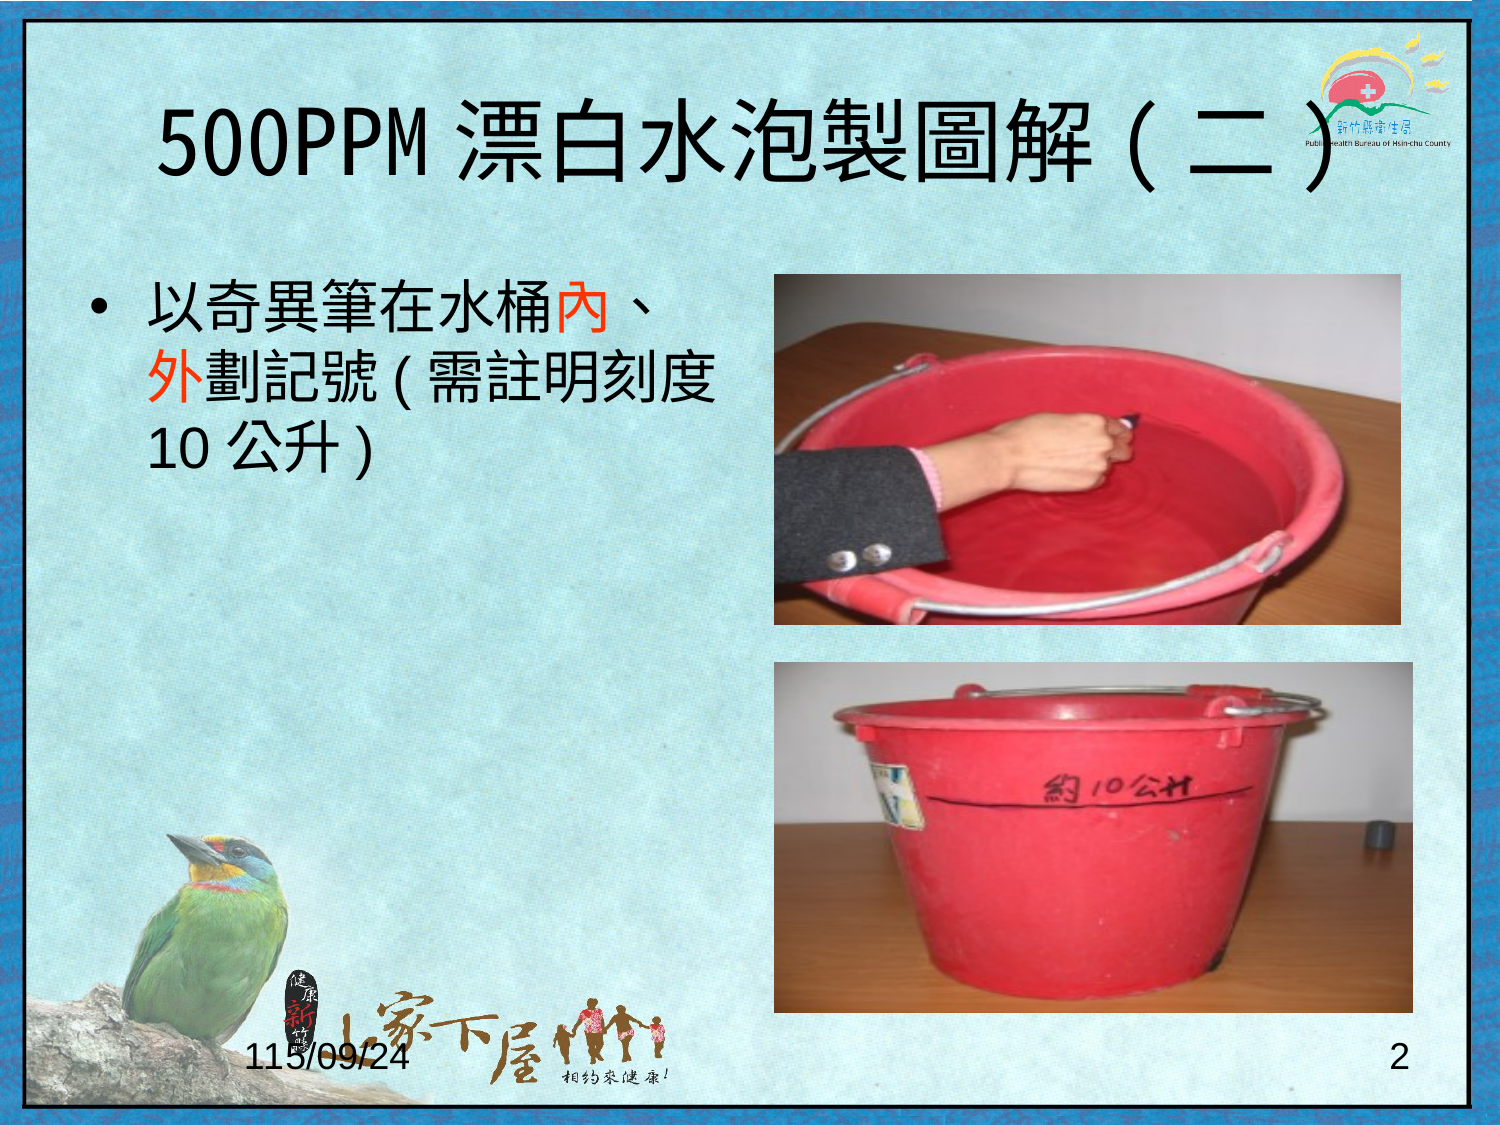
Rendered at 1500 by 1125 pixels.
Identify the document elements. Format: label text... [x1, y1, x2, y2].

picture [0, 0, 1500, 1125]
title 500PPM漂白水泡製圖解(二) [75, 45, 1426, 233]
list 以奇異筆在水桶內、外劃記號(需註明刻度10公升) [75, 262, 738, 1005]
